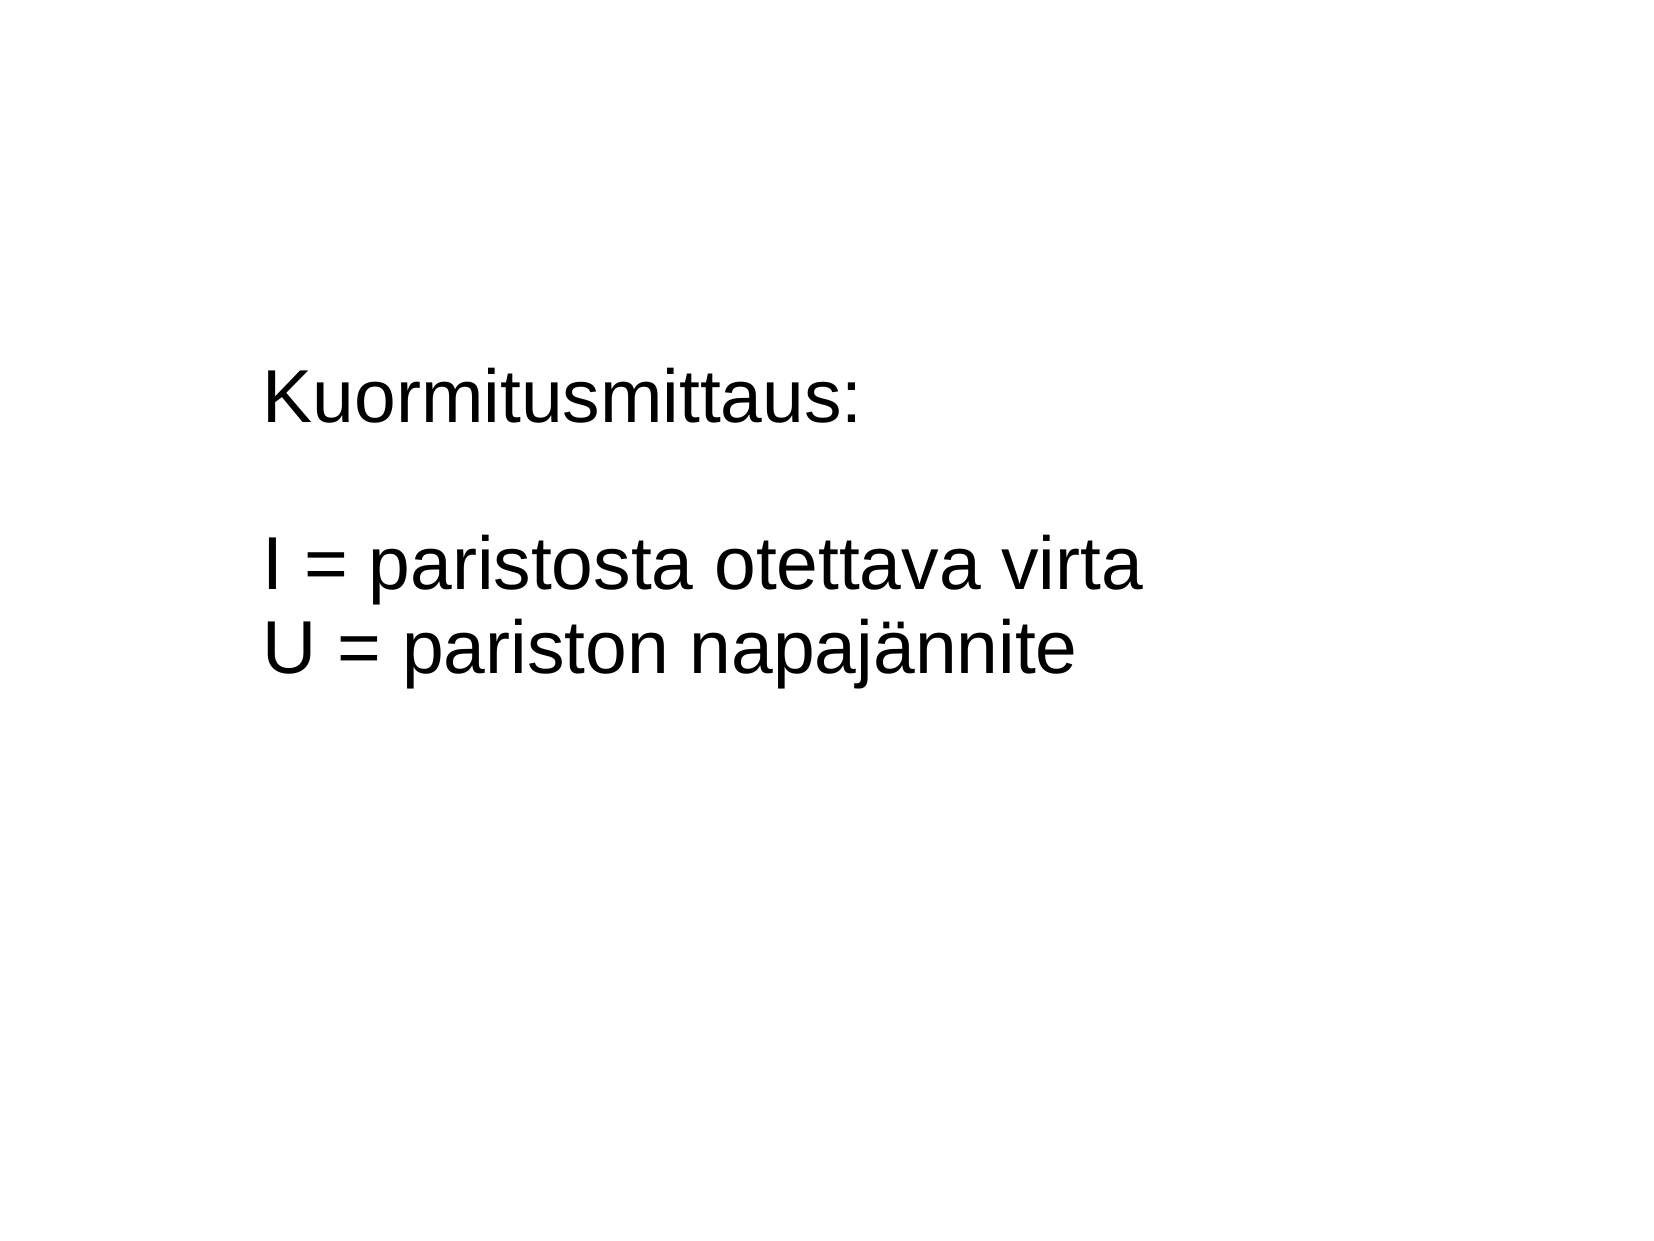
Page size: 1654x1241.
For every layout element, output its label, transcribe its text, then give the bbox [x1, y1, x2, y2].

text_box Kuormitusmittaus: I = paristosta otettava virta U = pariston napajännite [247, 342, 1477, 862]
